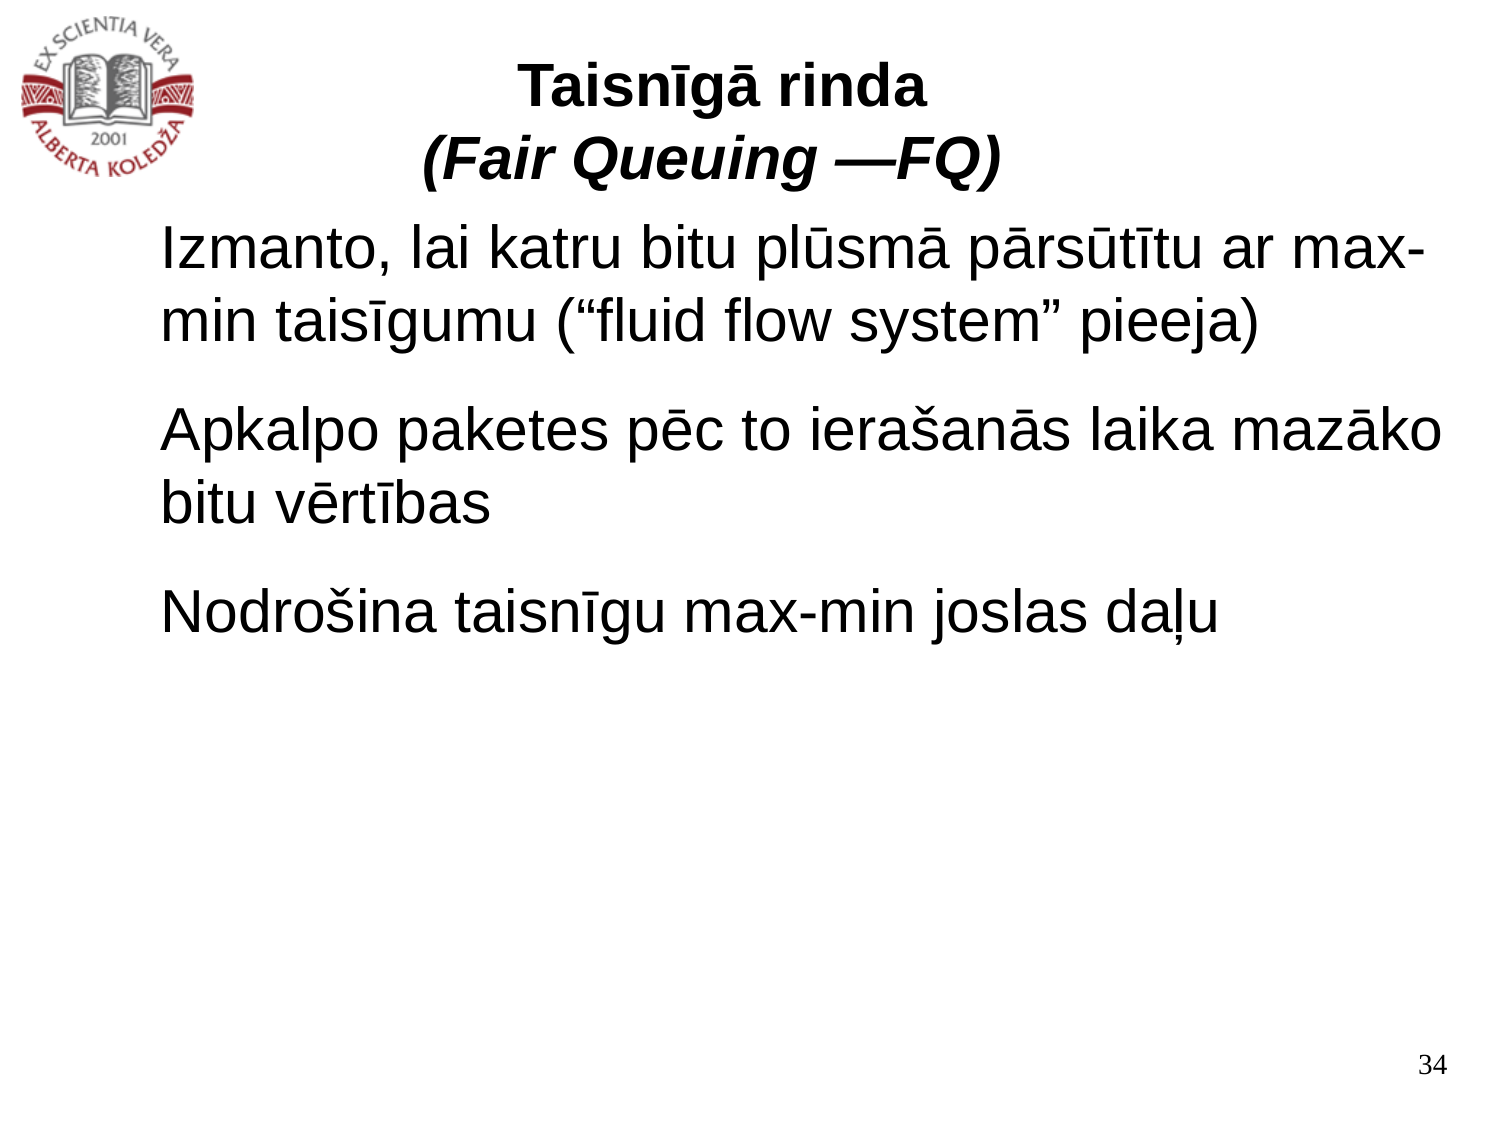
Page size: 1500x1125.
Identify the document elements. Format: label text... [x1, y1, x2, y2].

title Taisnīgā rinda (Fair Queuing —FQ) [50, 37, 1374, 200]
picture [21, 16, 194, 177]
list Izmanto, lai katru bitu plūsmā pārsūtītu ar max-min taisīgumu (“fluid flow system” pieeja) Apkalpo paketes pēc to ierašanās laika mazāko bitu vērtības Nodrošina taisnīgu max-min joslas daļu [74, 200, 1463, 1101]
